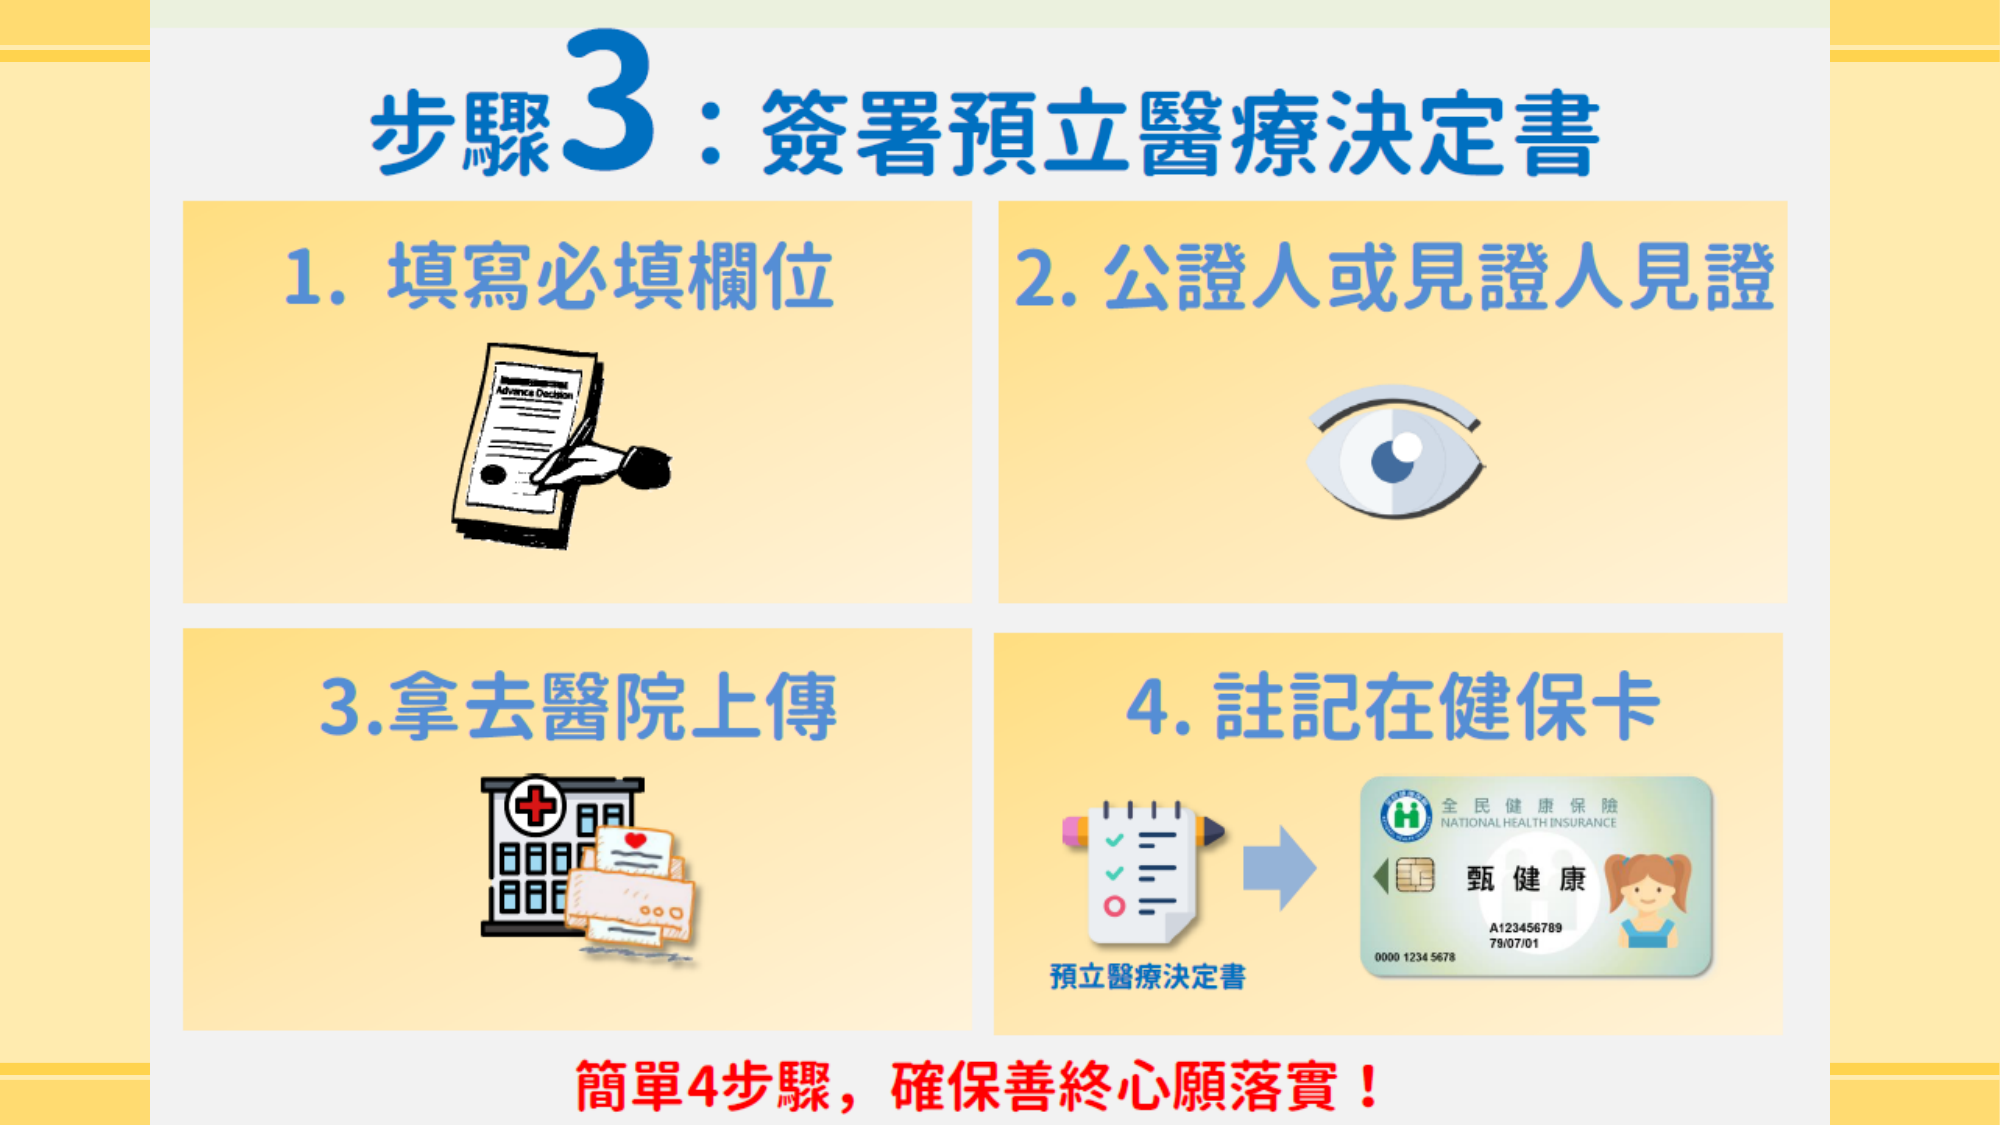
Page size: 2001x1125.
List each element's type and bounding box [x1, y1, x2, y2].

picture [150, 0, 1830, 1125]
